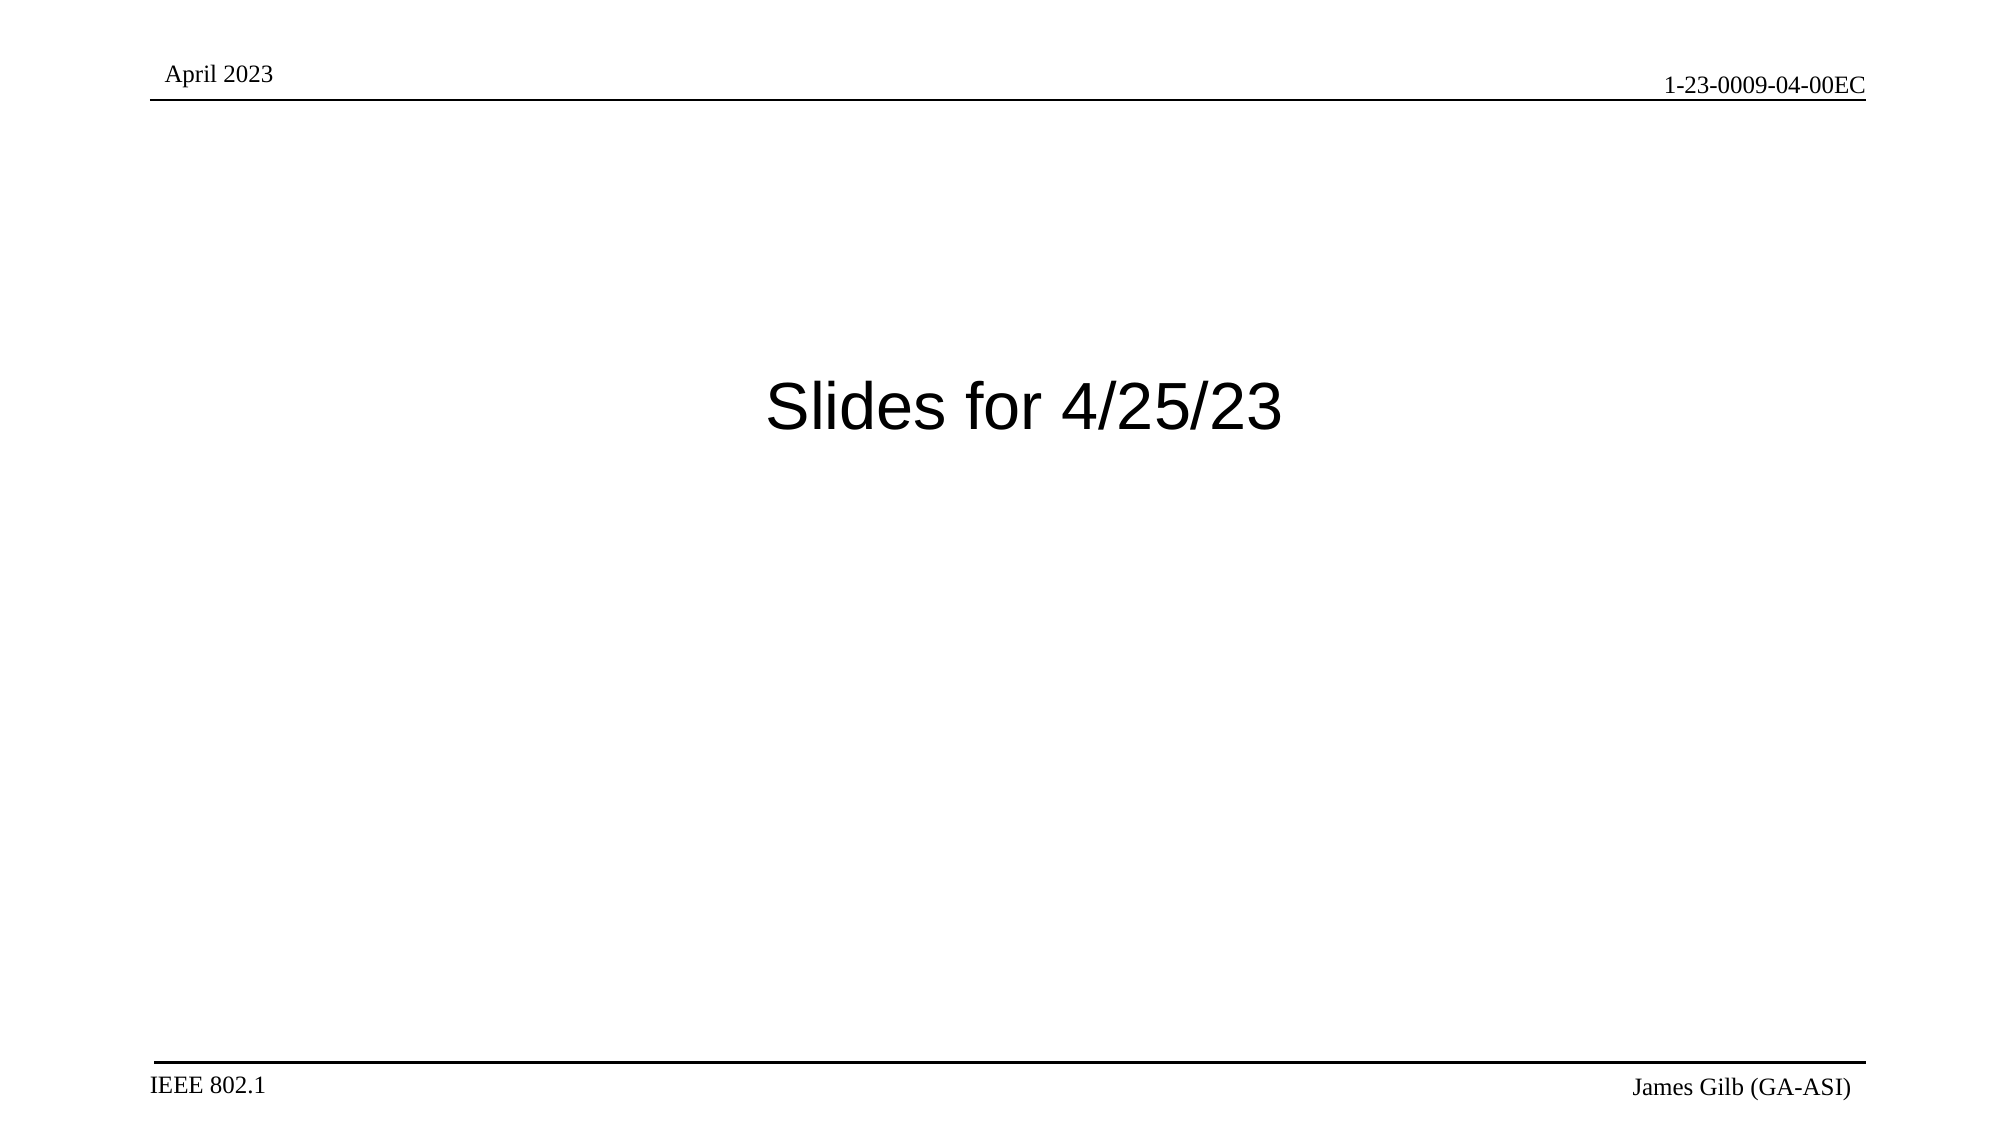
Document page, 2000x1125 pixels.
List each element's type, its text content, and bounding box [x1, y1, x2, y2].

subtitle Slides for 4/25/23 [149, 112, 1900, 693]
